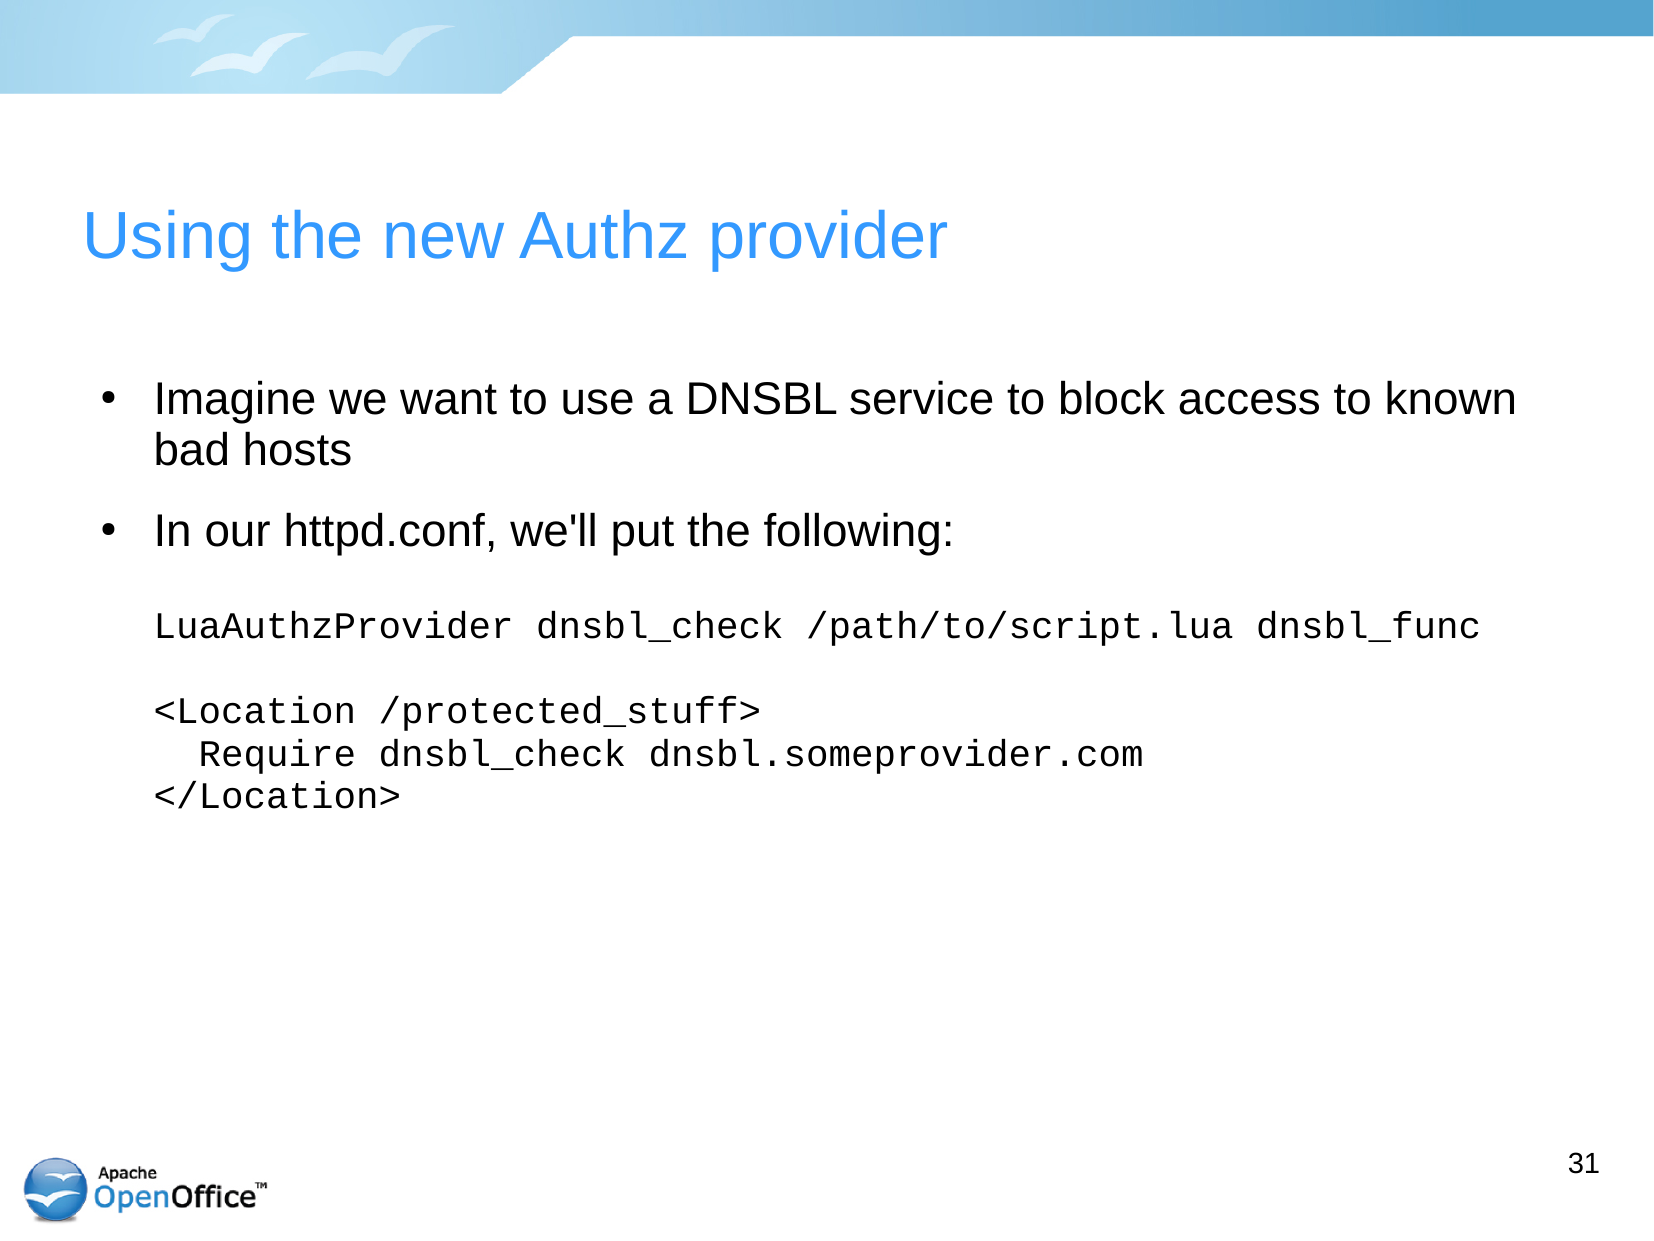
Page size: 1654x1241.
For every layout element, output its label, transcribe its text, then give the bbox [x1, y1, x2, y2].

title Using the new Authz provider [82, 132, 1571, 340]
picture [0, 0, 1654, 1241]
list Imagine we want to use a DNSBL service to block access to known bad hosts In our httpd.conf, we'll put the following: LuaAuthzProvider dnsbl_check /path/to/script.lua dnsbl_func <Location /protected_stuff> Require dnsbl_check dnsbl.someprovider.com </Location> [82, 372, 1571, 1093]
